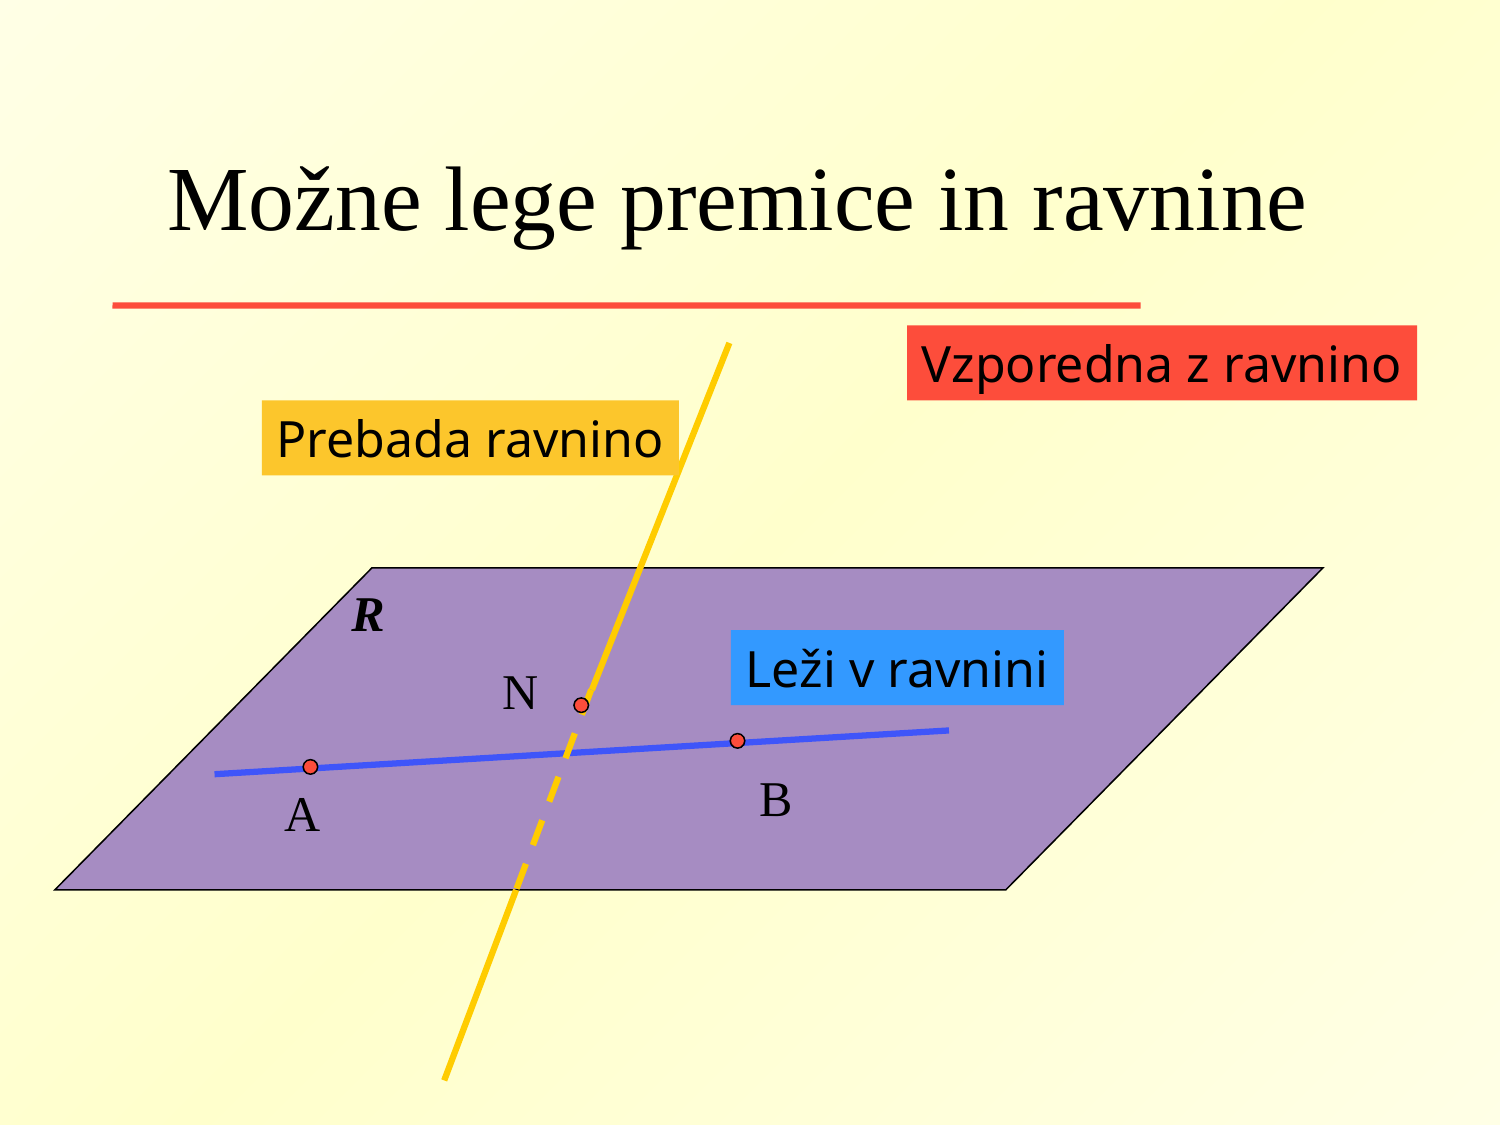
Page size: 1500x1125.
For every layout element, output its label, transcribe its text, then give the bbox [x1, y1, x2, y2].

text_box A [270, 774, 336, 849]
text_box N [487, 652, 554, 728]
title Možne lege premice in ravnine [112, 99, 1388, 288]
text_box R [336, 573, 400, 649]
text_box Leži v ravnini [730, 630, 1064, 706]
text_box Vzporedna z ravnino [907, 325, 1418, 401]
text_box Prebada ravnino [261, 400, 679, 476]
text_box B [745, 759, 808, 835]
text_box [54, 567, 1323, 890]
